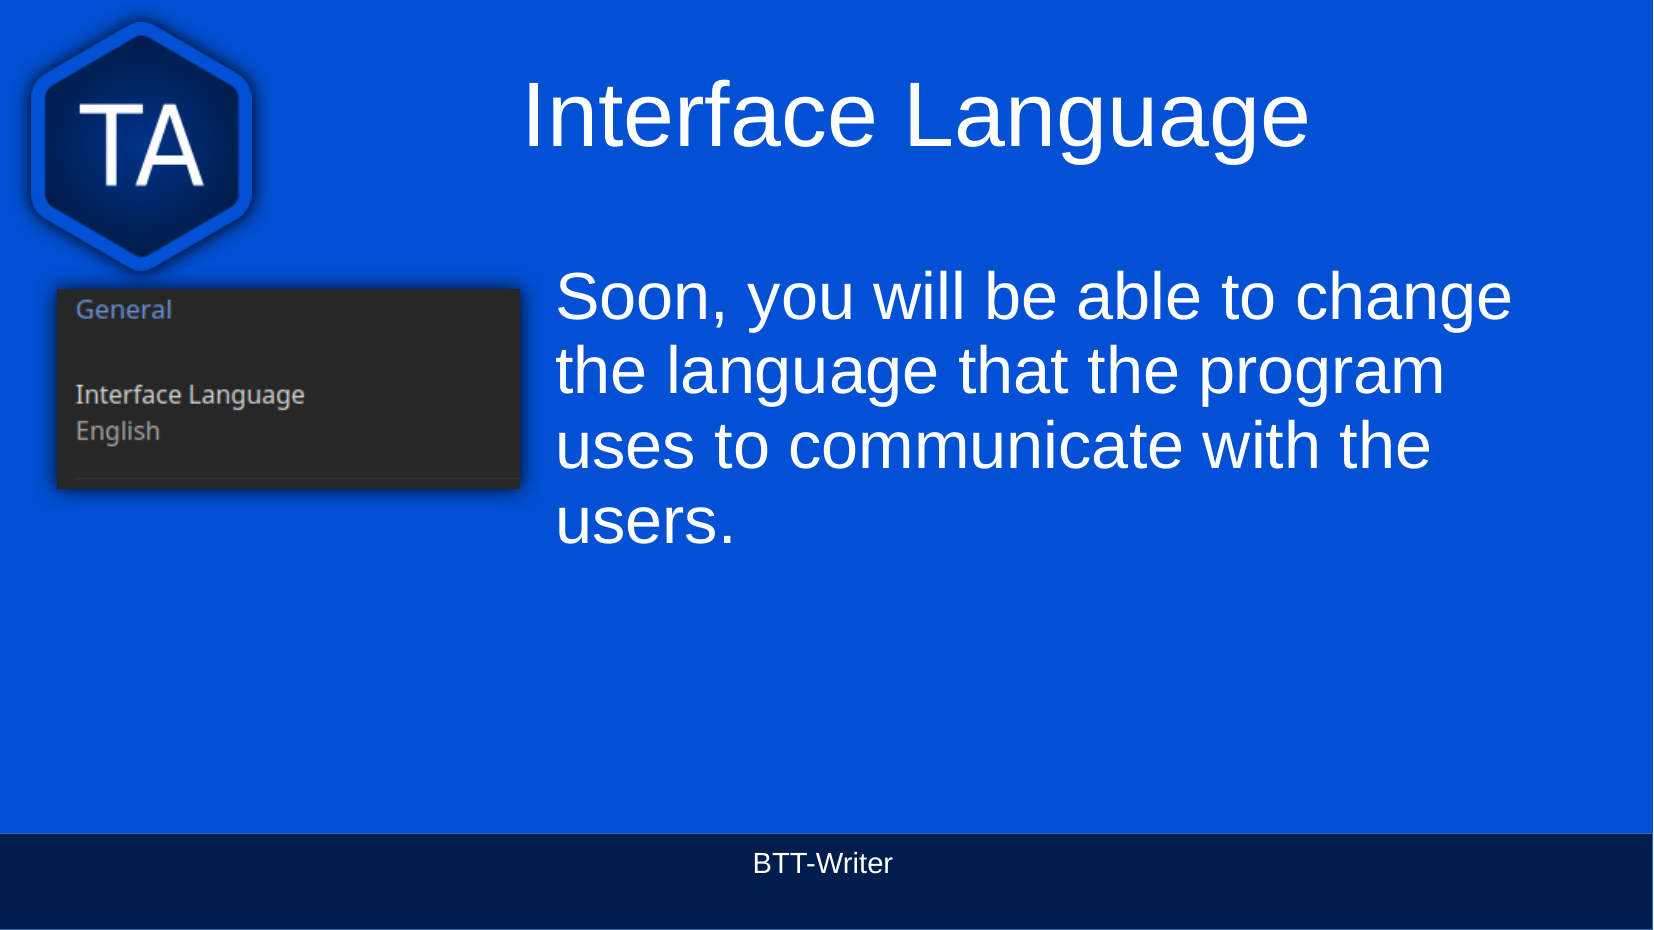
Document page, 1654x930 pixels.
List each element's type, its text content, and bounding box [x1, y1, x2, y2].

picture [31, 22, 252, 271]
title Interface Language [263, 37, 1571, 193]
picture [57, 289, 520, 489]
list Soon, you will be able to change the language that the program uses to communicate with the users. [555, 258, 1571, 757]
